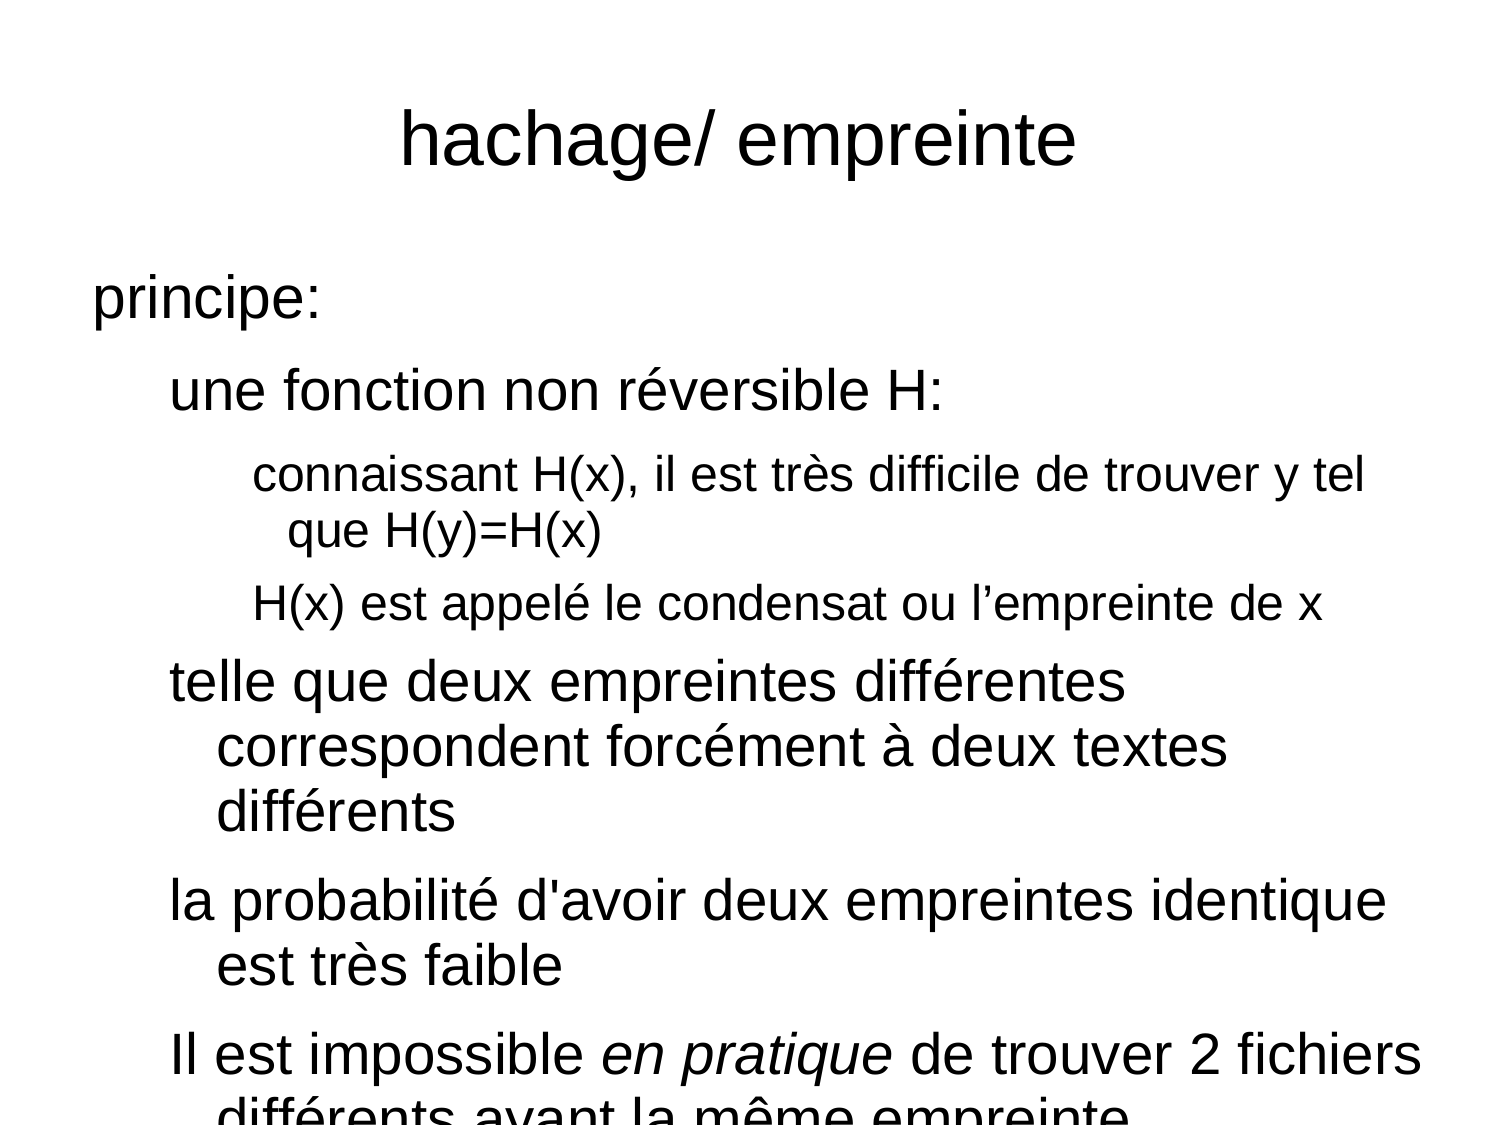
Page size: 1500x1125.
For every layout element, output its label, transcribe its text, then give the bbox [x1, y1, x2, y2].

list principe: une fonction non réversible H: connaissant H(x), il est très difficile de trouver y tel que H(y)=H(x) H(x) est appelé le condensat ou l’empreinte de x telle que deux empreintes différentes correspondent forcément à deux textes différents la probabilité d'avoir deux empreintes identique est très faible Il est impossible en pratique de trouver 2 fichiers différents ayant la même empreinte [75, 263, 1425, 1074]
title hachage/ empreinte [75, 51, 1425, 226]
